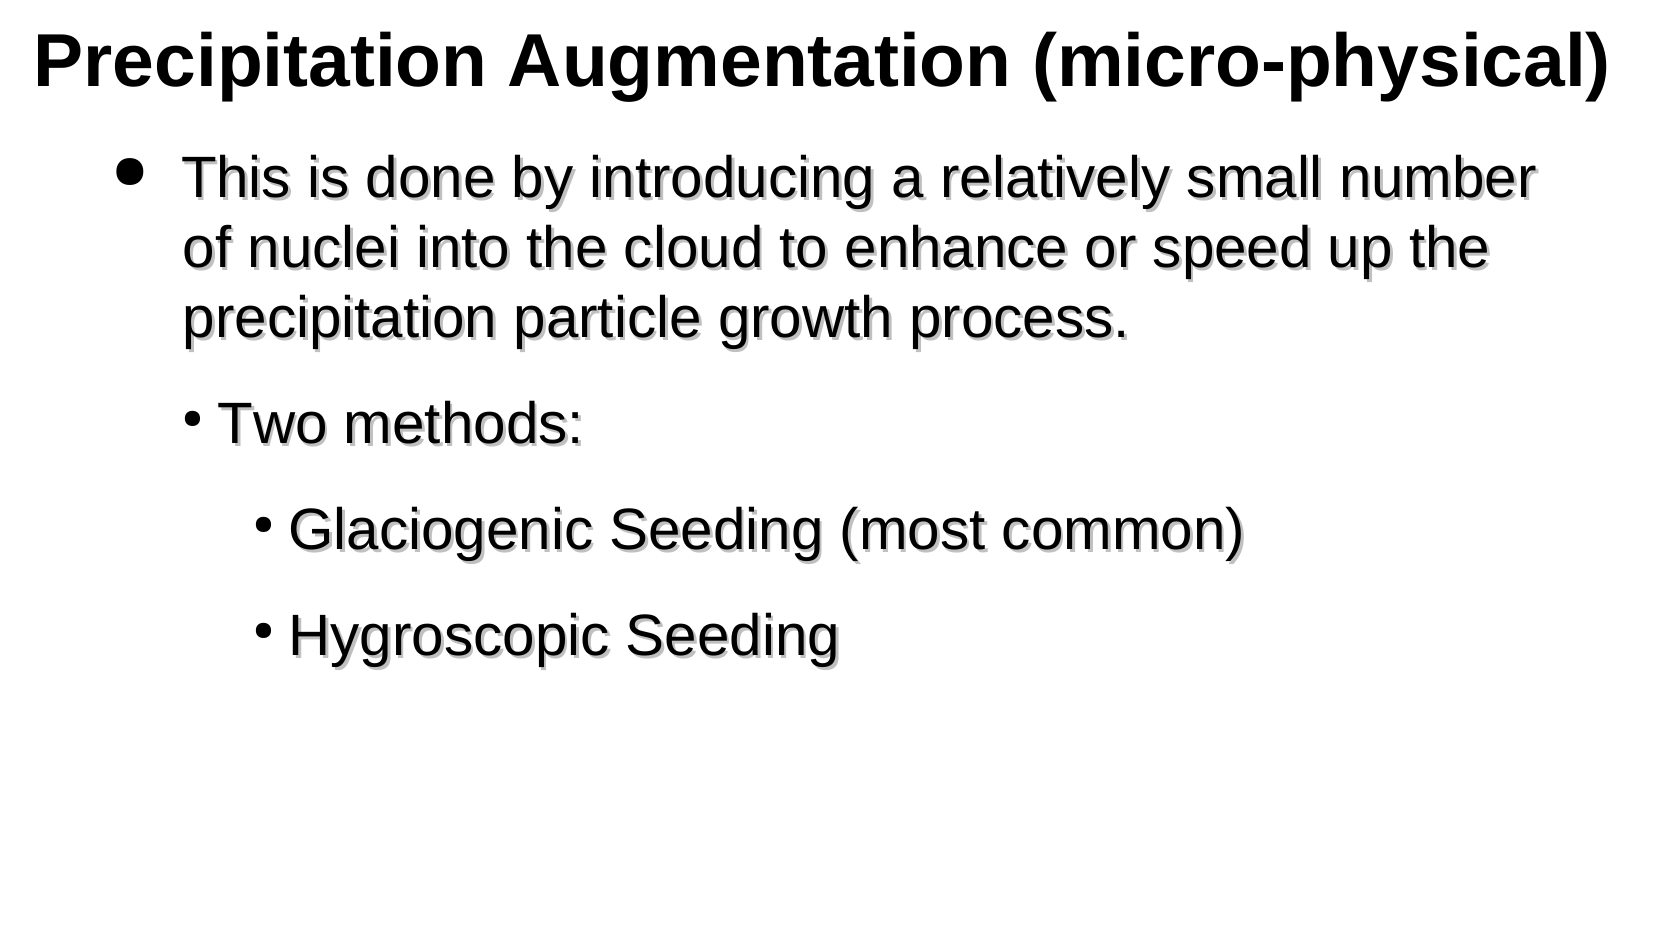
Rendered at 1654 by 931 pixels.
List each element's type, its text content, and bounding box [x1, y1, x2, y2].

text_box This is done by introducing a relatively small number of nuclei into the cloud to enhance or speed up the precipitation particle growth process. Two methods: Glaciogenic Seeding (most common) Hygroscopic Seeding [96, 131, 1585, 675]
title Precipitation Augmentation (micro-physical) [0, 5, 1651, 107]
